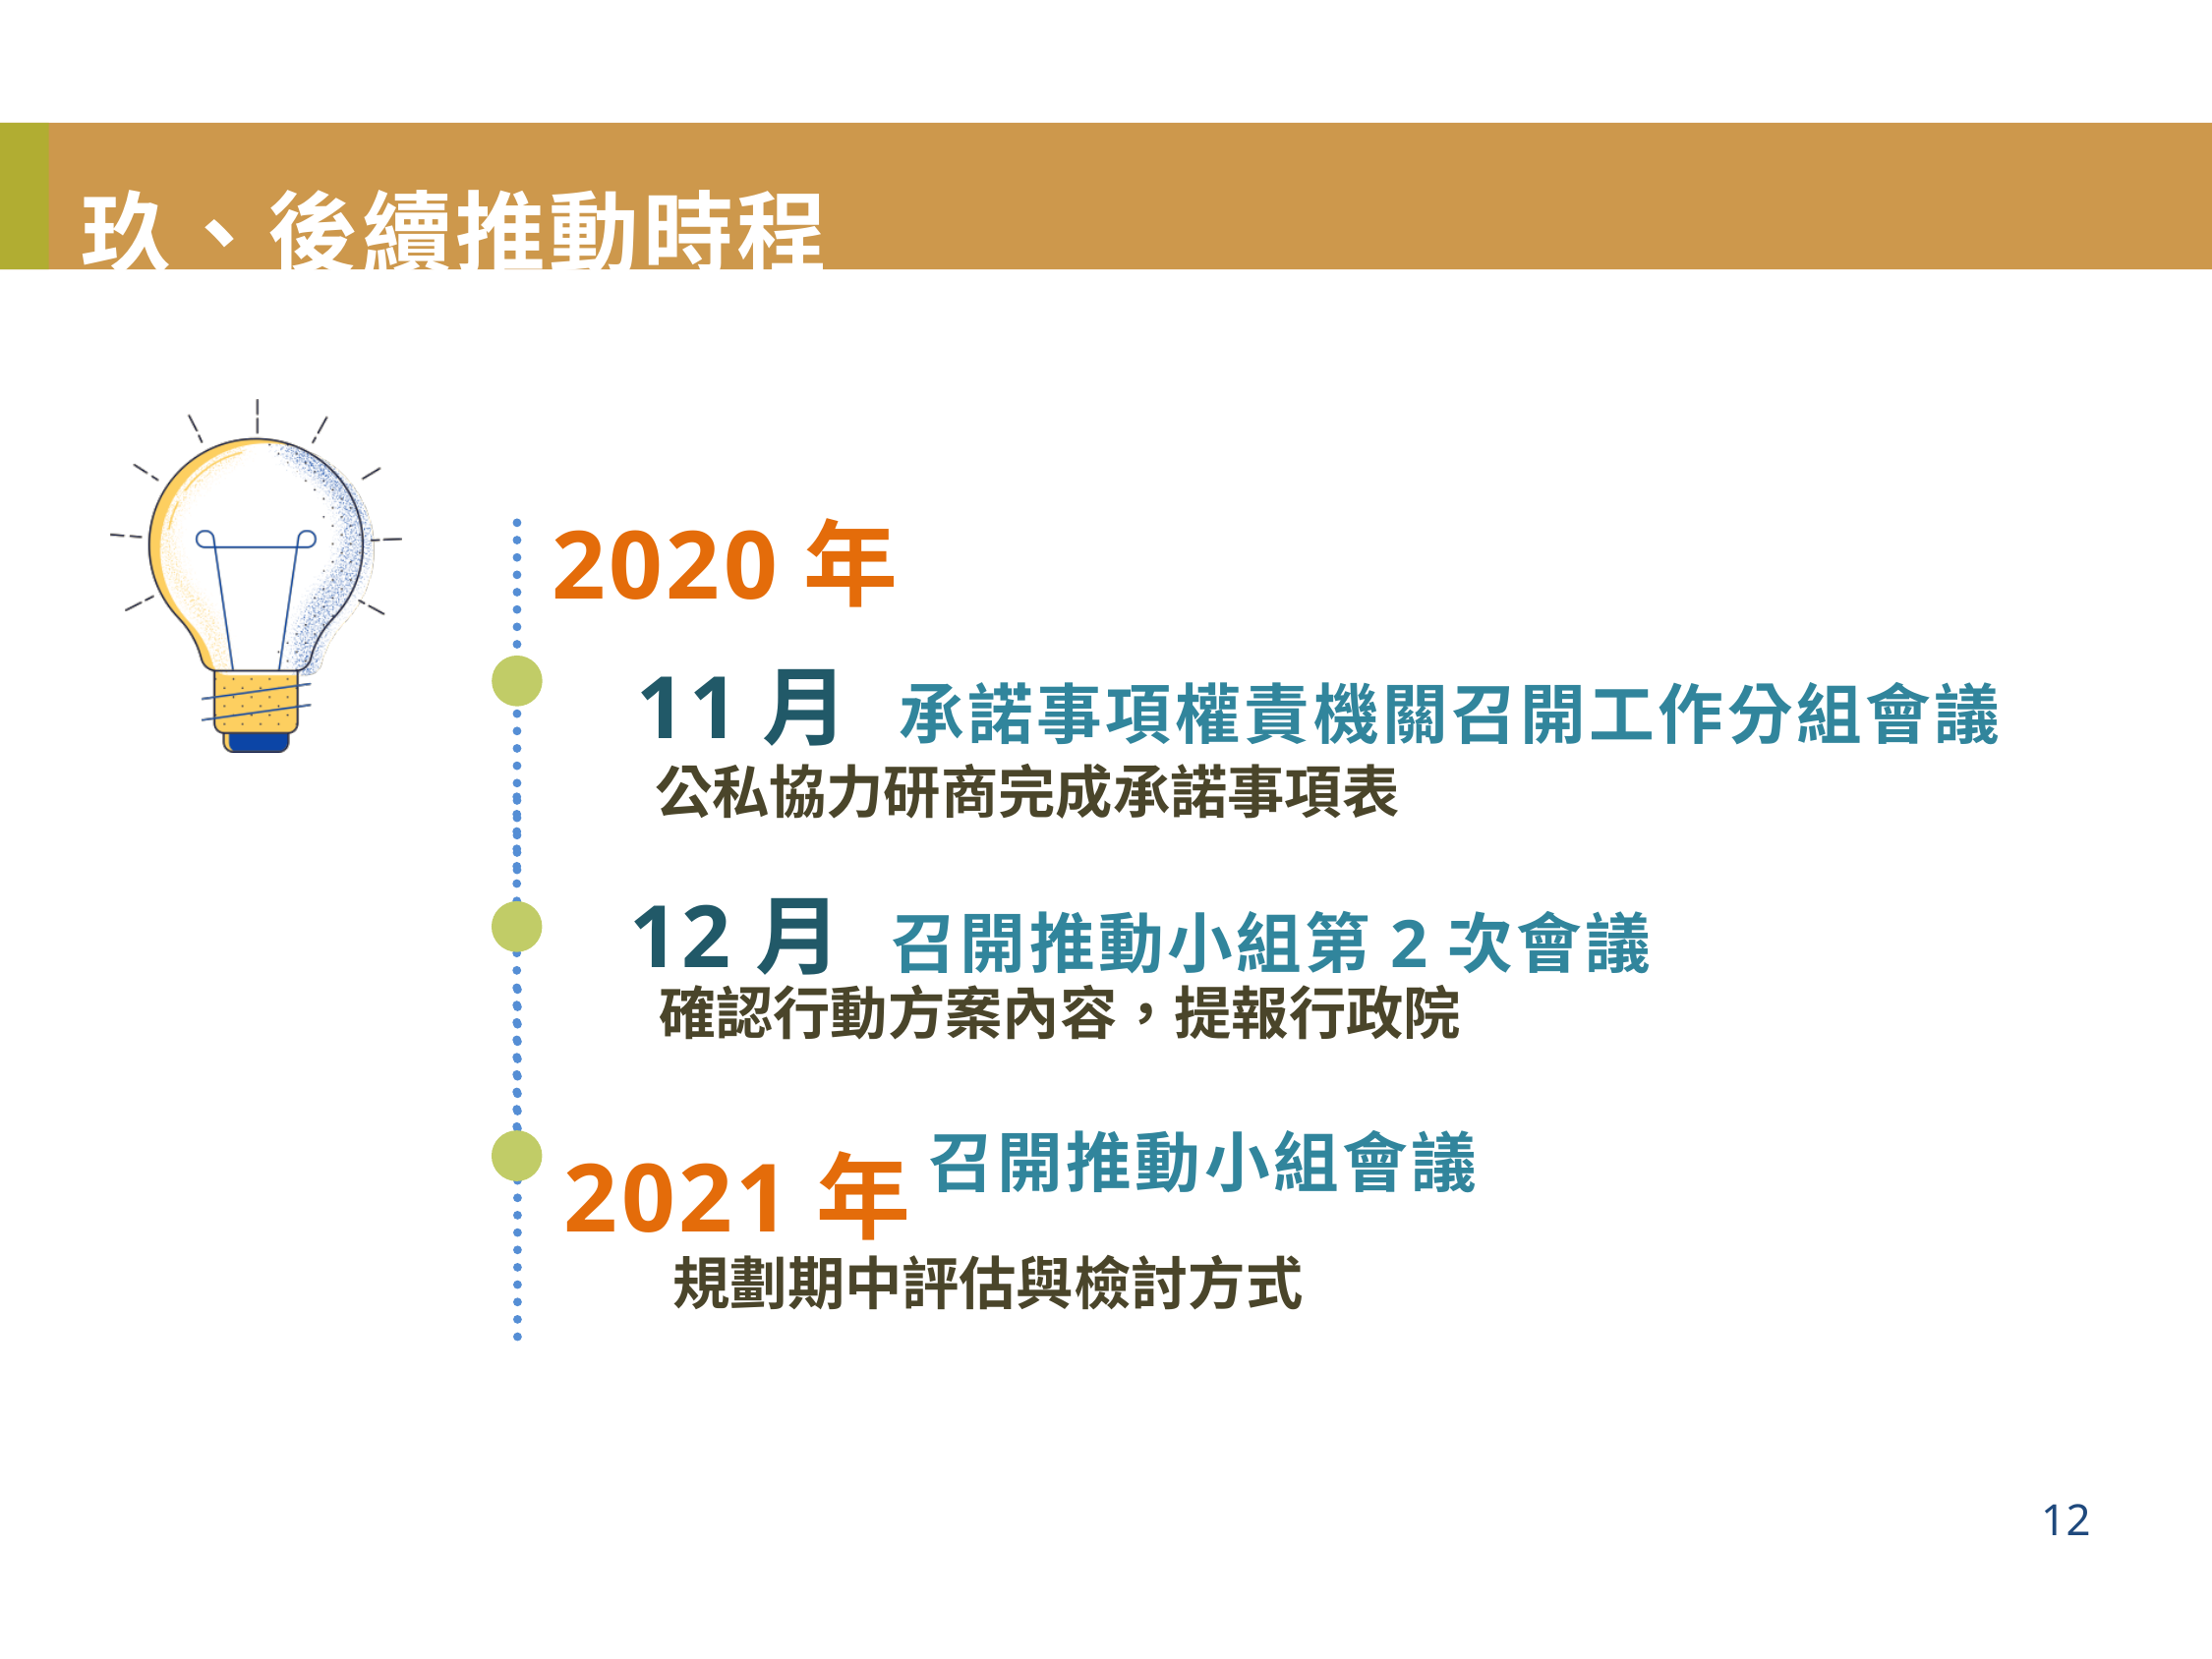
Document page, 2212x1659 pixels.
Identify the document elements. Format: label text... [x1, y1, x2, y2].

text_box 12 [2041, 1492, 2135, 1545]
text_box [512, 1193, 522, 1203]
text_box [512, 809, 522, 823]
text_box [512, 1001, 522, 1011]
text_box 2021年 [550, 1130, 925, 1259]
text_box 玖、後續推動時程 [81, 176, 2121, 285]
text_box [512, 1087, 522, 1099]
text_box [512, 844, 522, 857]
text_box [512, 1035, 522, 1047]
text_box [512, 622, 522, 632]
text_box [512, 536, 522, 544]
text_box [512, 1332, 522, 1342]
text_box [512, 983, 522, 995]
text_box [492, 655, 543, 707]
text_box [512, 744, 522, 753]
text_box [512, 861, 522, 875]
text_box [512, 518, 522, 528]
text_box [512, 761, 522, 771]
text_box [512, 1017, 522, 1029]
text_box [512, 879, 522, 888]
text_box [512, 778, 522, 788]
text_box [512, 1211, 522, 1220]
text_box [512, 1228, 522, 1237]
text_box 11月 承諾事項權責機關召開工作分組會議 [621, 645, 2015, 764]
text_box [512, 604, 522, 614]
text_box 召開推動小組會議 [913, 1114, 1493, 1208]
text_box [512, 726, 522, 736]
text_box [512, 1053, 522, 1063]
text_box [512, 709, 522, 718]
text_box 2020年 [537, 497, 913, 626]
text_box [512, 1245, 522, 1255]
text_box [512, 552, 522, 562]
text_box [512, 1280, 522, 1289]
text_box [512, 827, 522, 840]
text_box 規劃期中評估與檢討方式 [672, 1246, 1804, 1316]
text_box [512, 1263, 522, 1272]
text_box [512, 1297, 522, 1307]
text_box [491, 1121, 543, 1185]
text_box [512, 1105, 522, 1116]
text_box [512, 965, 522, 975]
text_box [512, 1069, 522, 1081]
text_box [512, 1315, 522, 1324]
text_box [512, 792, 522, 805]
text_box [491, 896, 543, 958]
text_box 公私協力研商完成承諾事項表 [655, 755, 1786, 825]
text_box [0, 122, 2212, 270]
text_box [512, 570, 522, 580]
text_box 12月 召開推動小組第2次會議 [614, 874, 1666, 993]
text_box 確認行動方案內容，提報行政院 [659, 976, 1790, 1046]
text_box [512, 640, 522, 649]
text_box [512, 588, 522, 597]
picture [110, 399, 402, 753]
